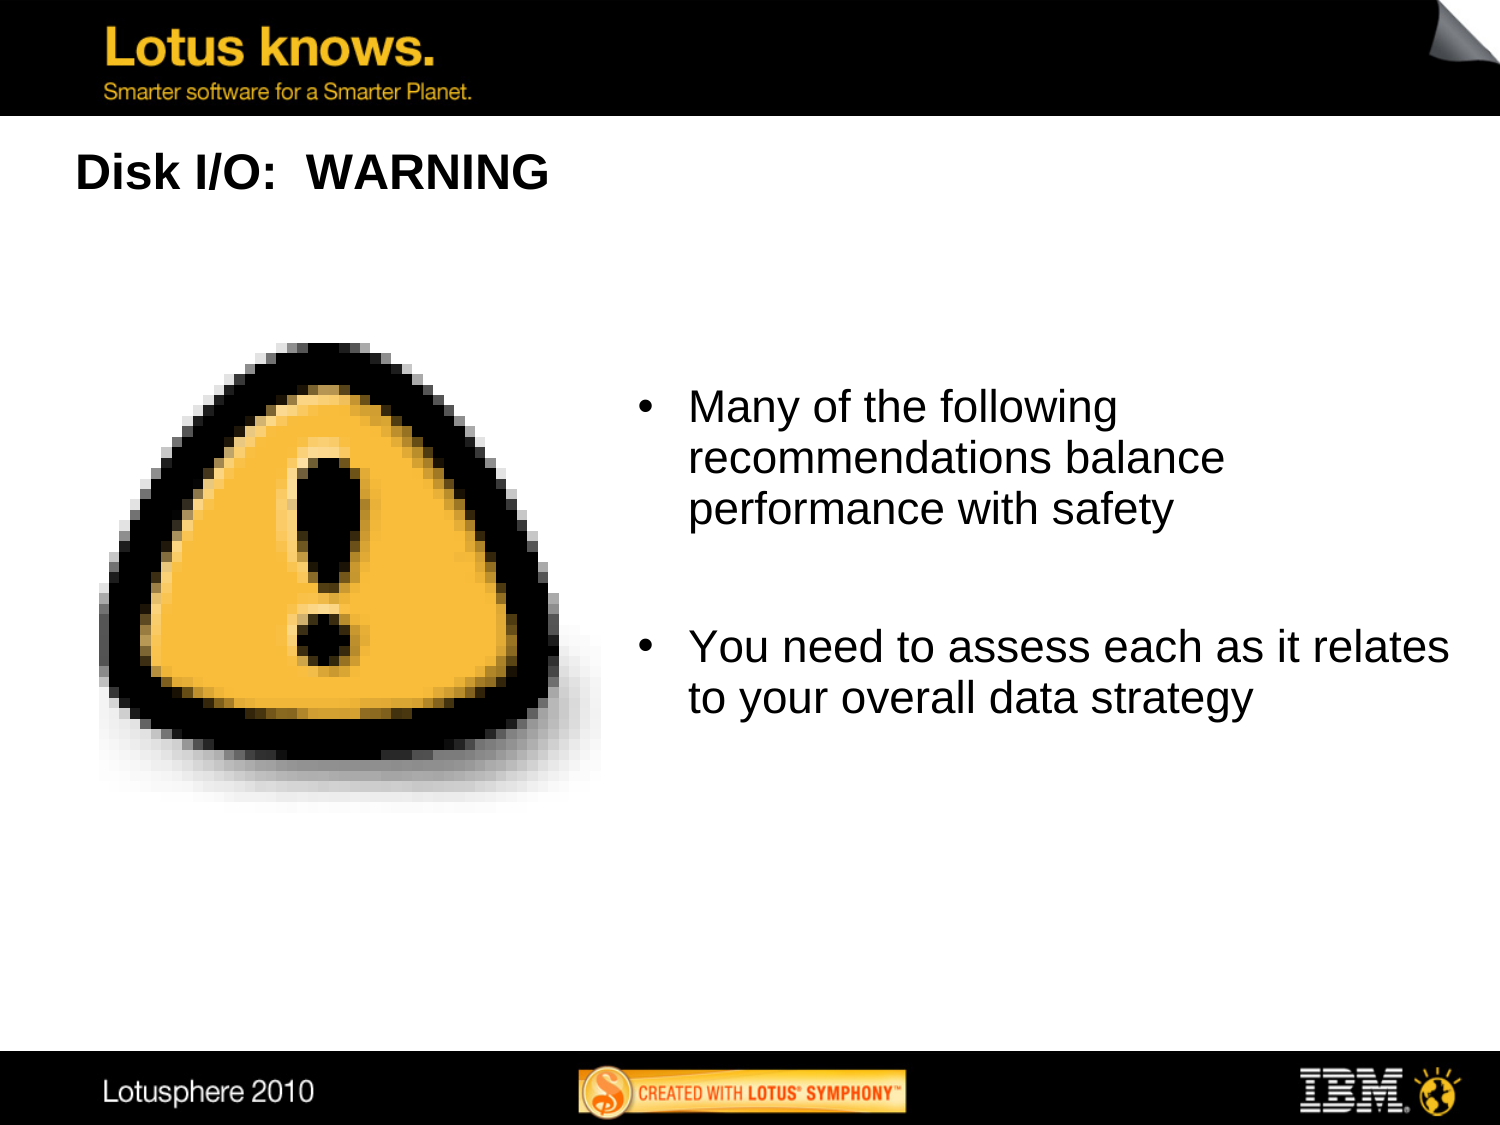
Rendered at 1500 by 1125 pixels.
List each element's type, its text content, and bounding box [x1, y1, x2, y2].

picture [0, 1053, 1500, 1125]
picture [0, 0, 1500, 114]
title Disk I/O: WARNING [74, 137, 1475, 200]
picture [99, 312, 601, 813]
list Many of the following recommendations balance performance with safety You need to assess each as it relates to your overall data strategy [637, 237, 1476, 1026]
